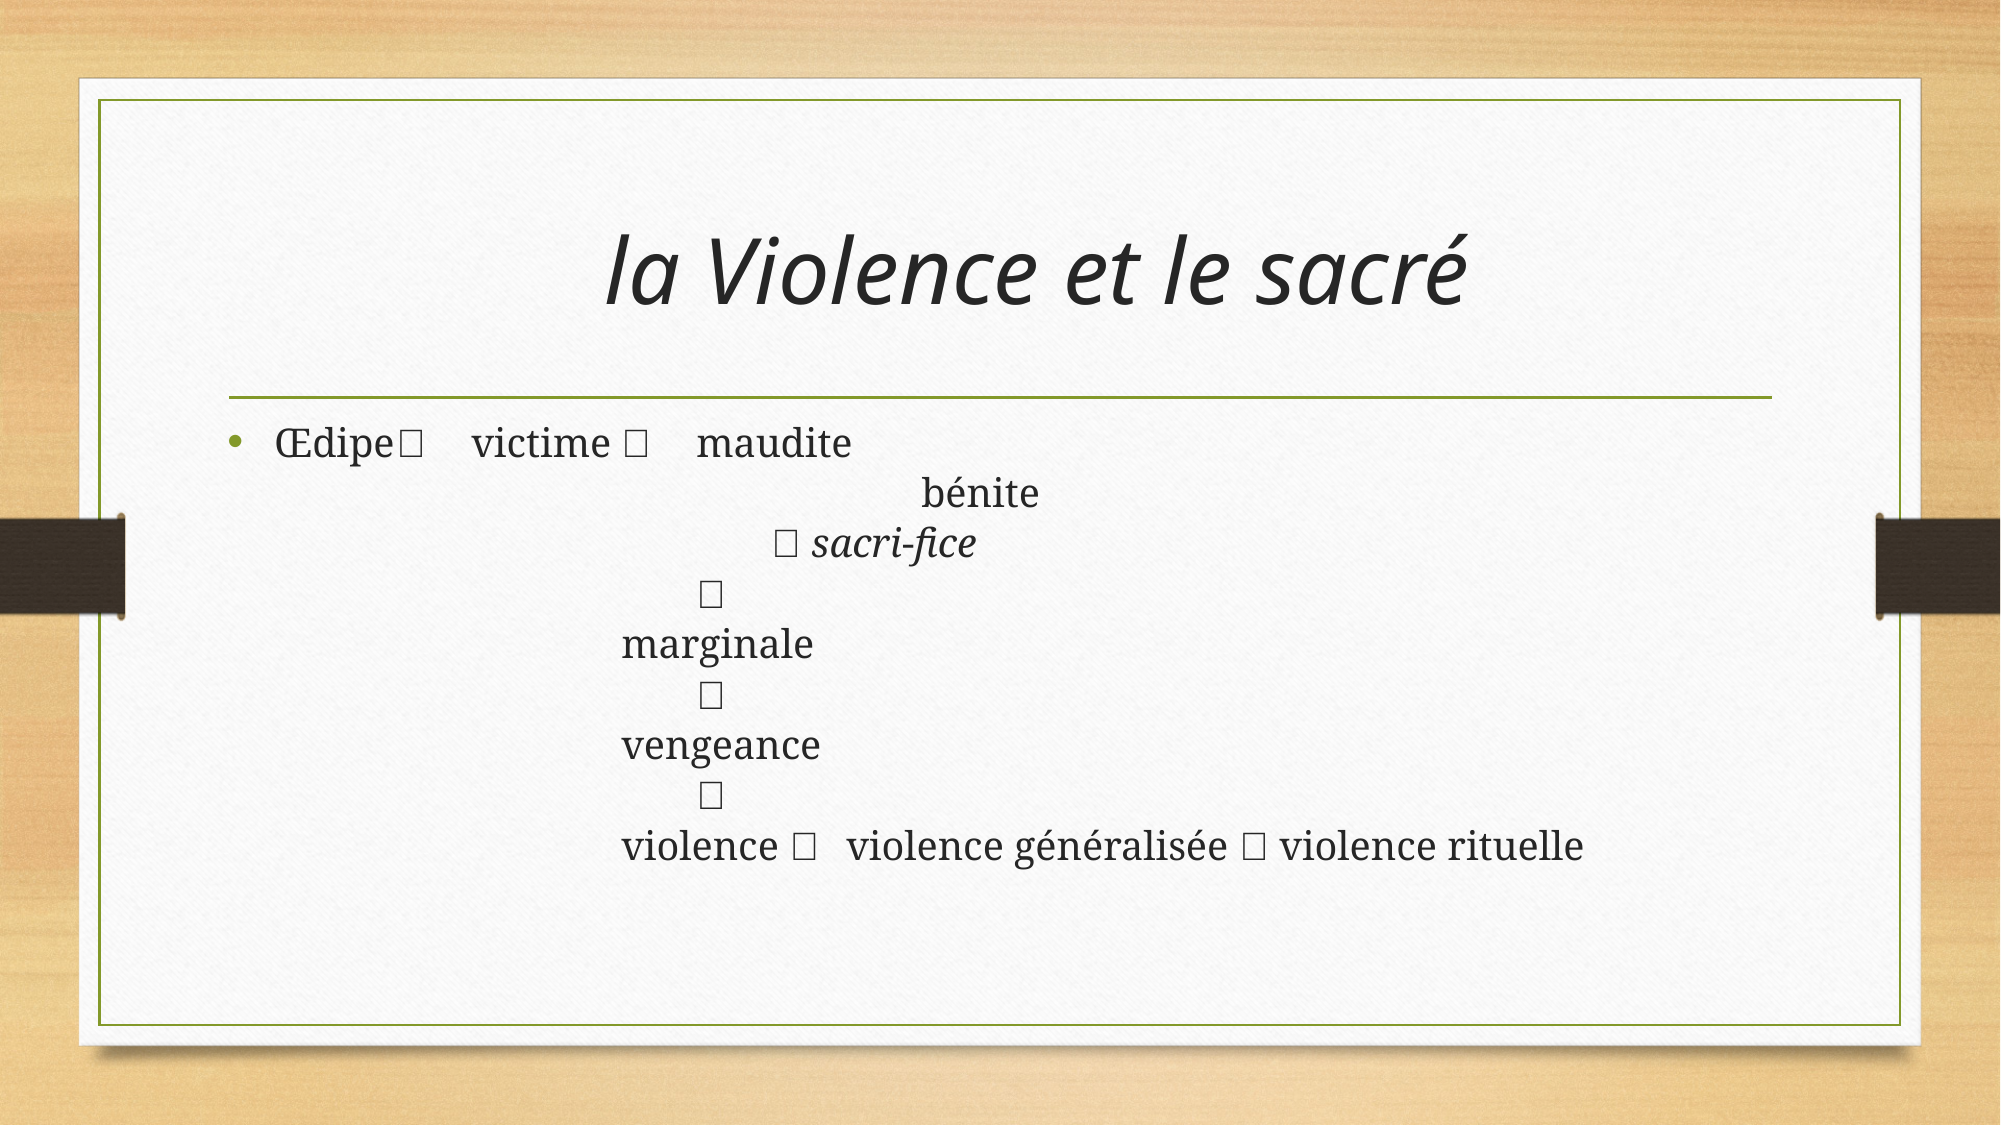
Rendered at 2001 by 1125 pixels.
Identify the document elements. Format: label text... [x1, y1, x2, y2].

title la Violence et le sacré [212, 161, 1788, 376]
list Œdipe  victime  maudite bénite  sacri-fice  marginale  vengeance  violence  violence généralisée  violence rituelle [212, 419, 1788, 964]
